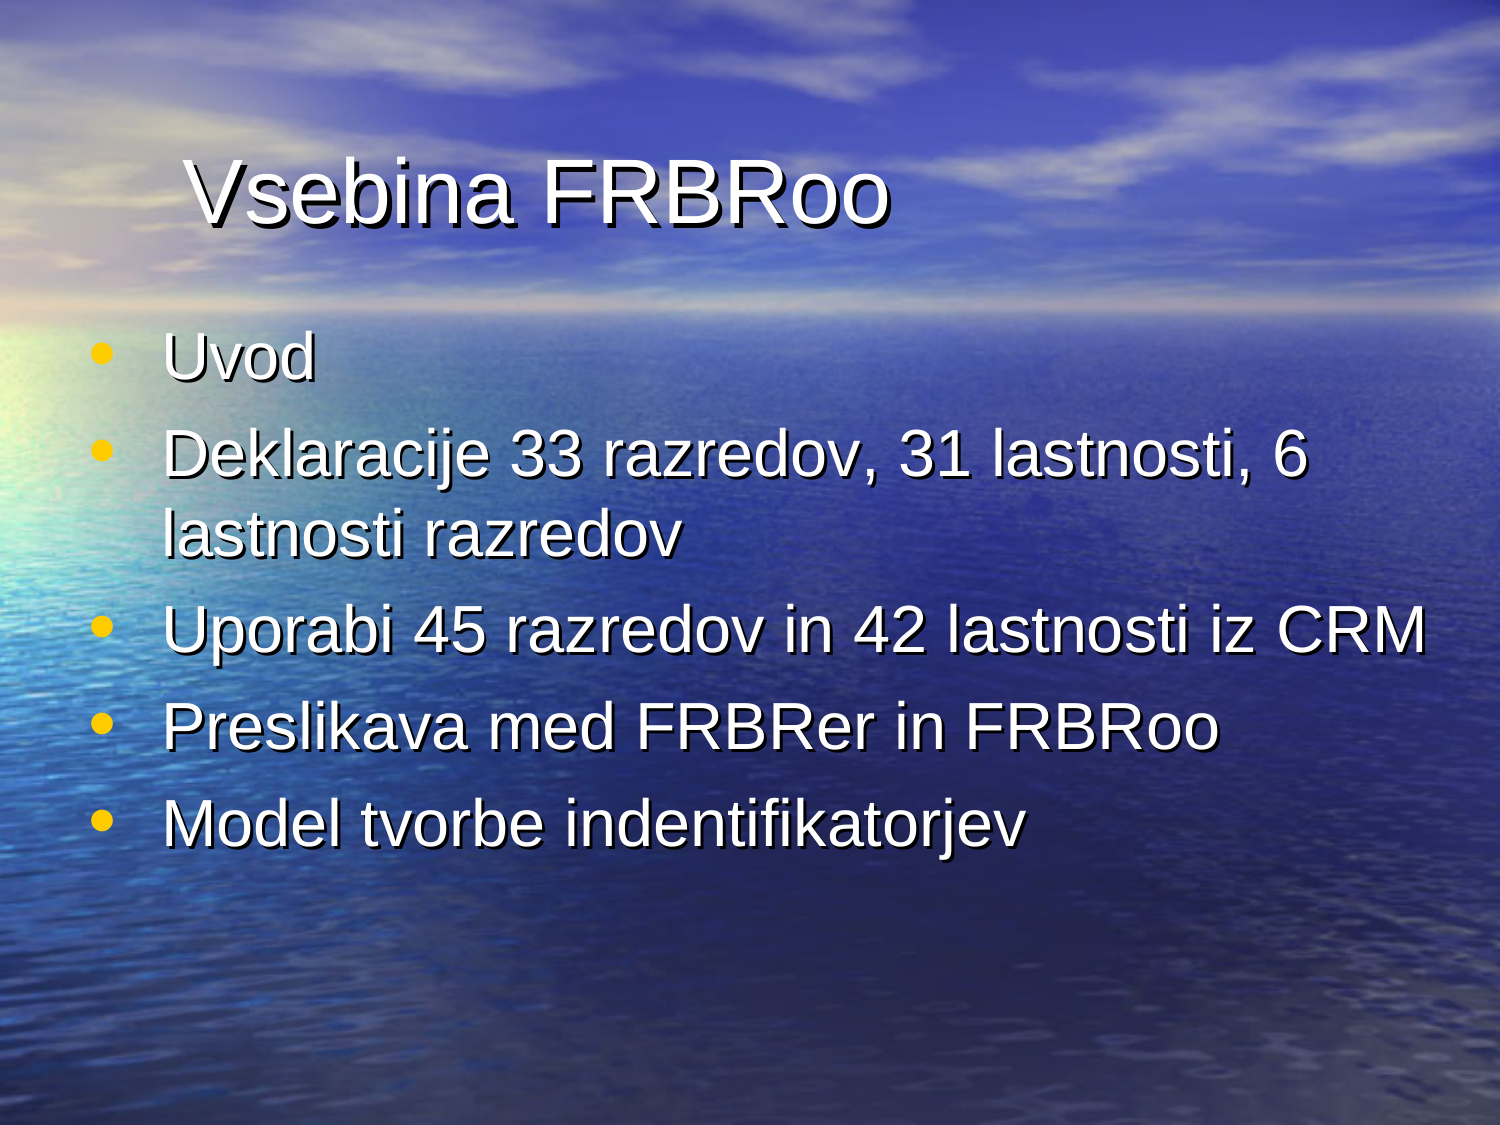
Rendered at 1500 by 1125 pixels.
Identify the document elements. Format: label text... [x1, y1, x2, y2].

list Uvod Deklaracije 33 razredov, 31 lastnosti, 6 lastnosti razredov Uporabi 45 razredov in 42 lastnosti iz CRM Preslikava med FRBRer in FRBRoo Model tvorbe indentifikatorjev [88, 312, 1447, 1022]
picture [0, 0, 1500, 1125]
title Vsebina FRBRoo [183, 93, 1392, 282]
